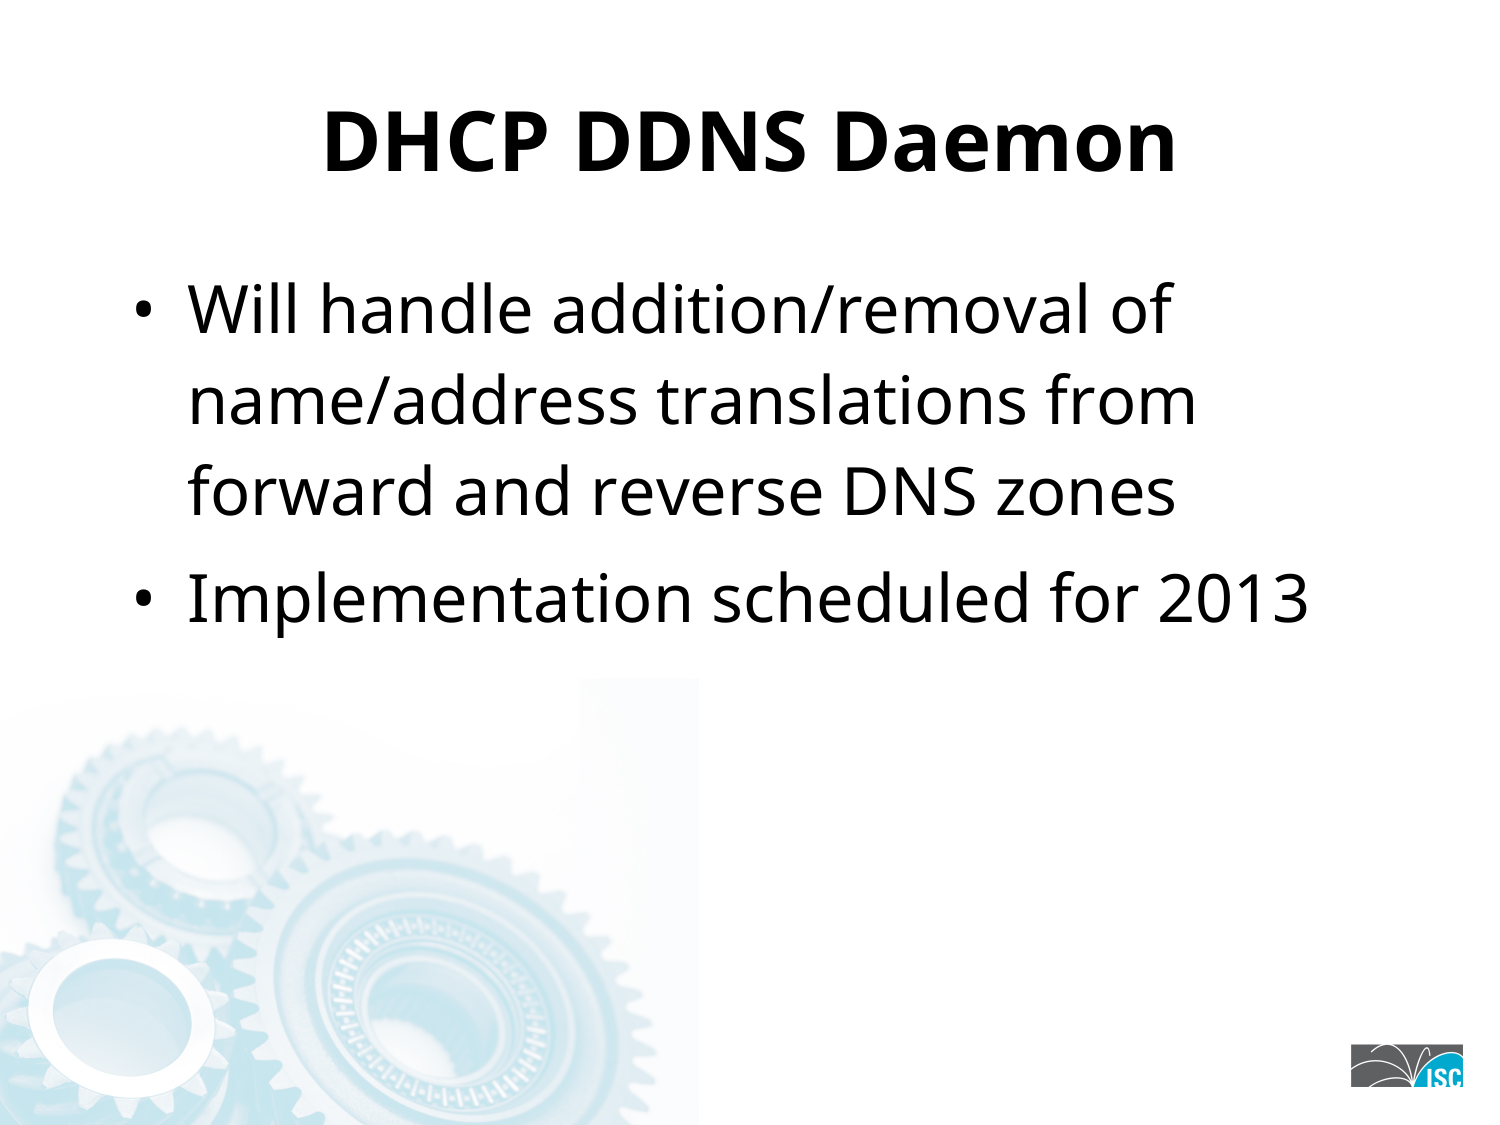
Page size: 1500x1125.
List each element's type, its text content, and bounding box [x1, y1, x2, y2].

picture [0, 0, 1500, 1125]
list Will handle addition/removal of name/address translations from forward and reverse DNS zones Implementation scheduled for 2013 [75, 262, 1426, 991]
title DHCP DDNS Daemon [75, 38, 1426, 240]
